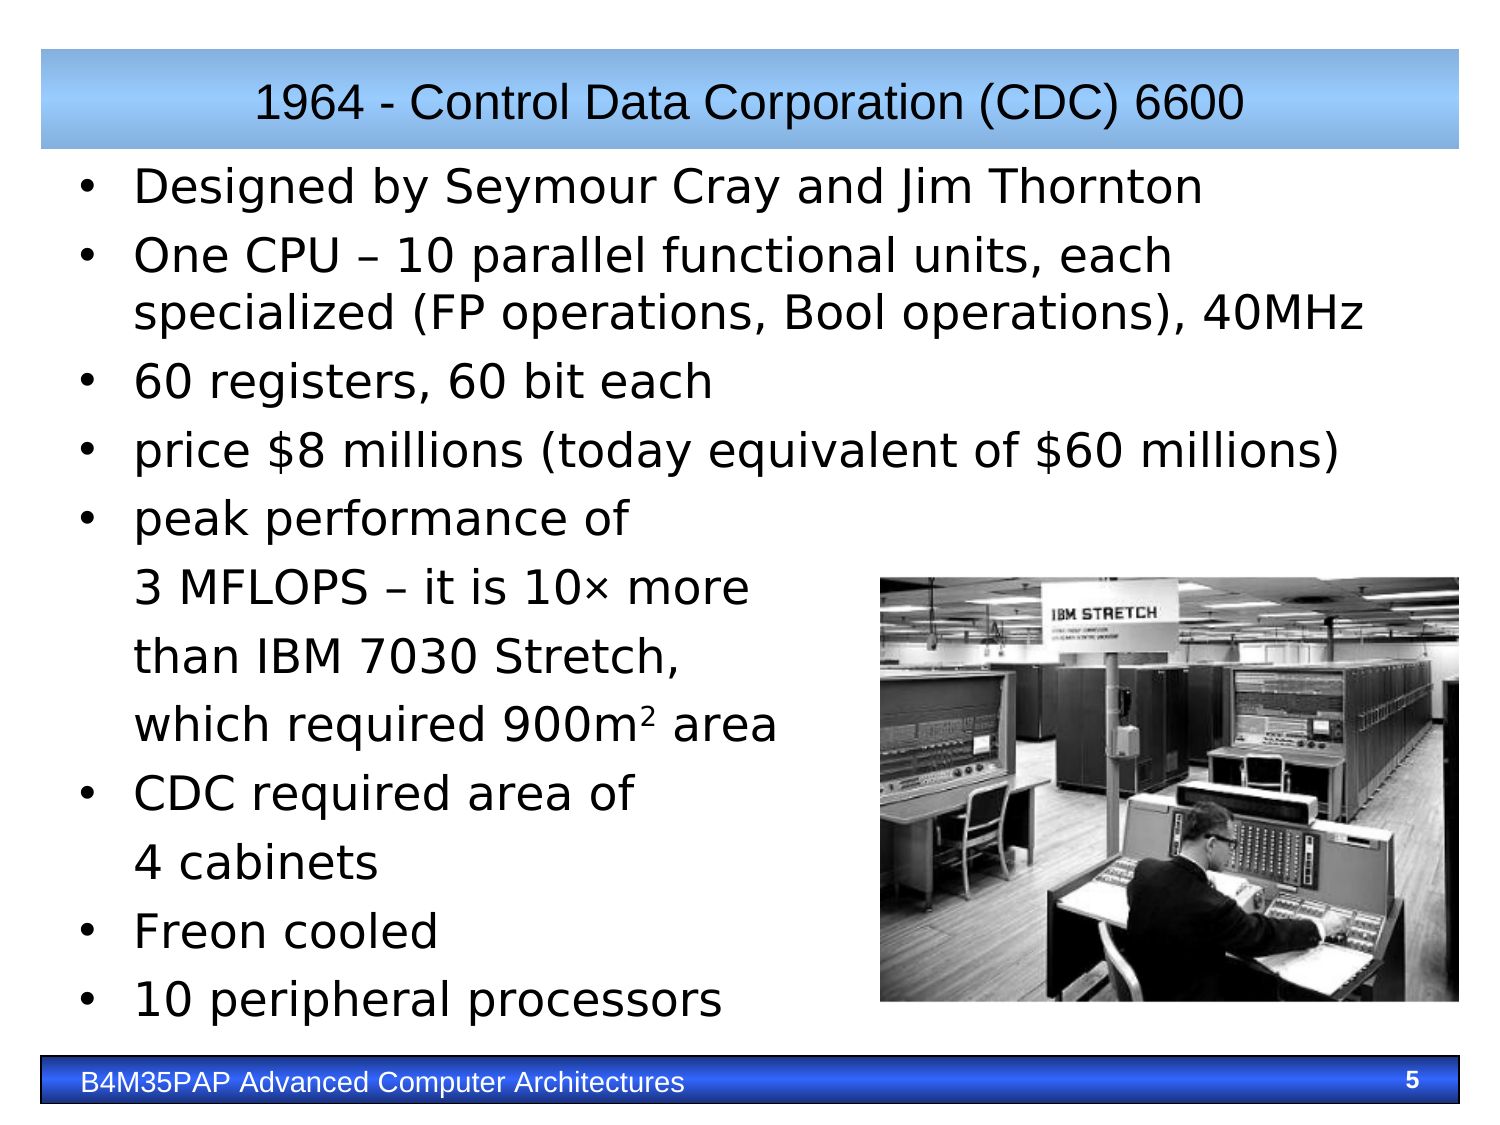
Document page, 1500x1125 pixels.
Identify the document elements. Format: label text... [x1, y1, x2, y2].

title 1964 - Control Data Corporation (CDC) 6600 [41, 49, 1459, 149]
picture [880, 554, 1459, 1024]
list Designed by Seymour Cray and Jim Thornton One CPU – 10 parallel functional units, each specialized (FP operations, Bool operations), 40MHz 60 registers, 60 bit each price $8 millions (today equivalent of $60 millions) peak performance of 3 MFLOPS – it is 10× more than IBM 7030 Stretch, which required 900m2 area CDC required area of 4 cabinets Freon cooled 10 peripheral processors [64, 148, 1436, 1049]
